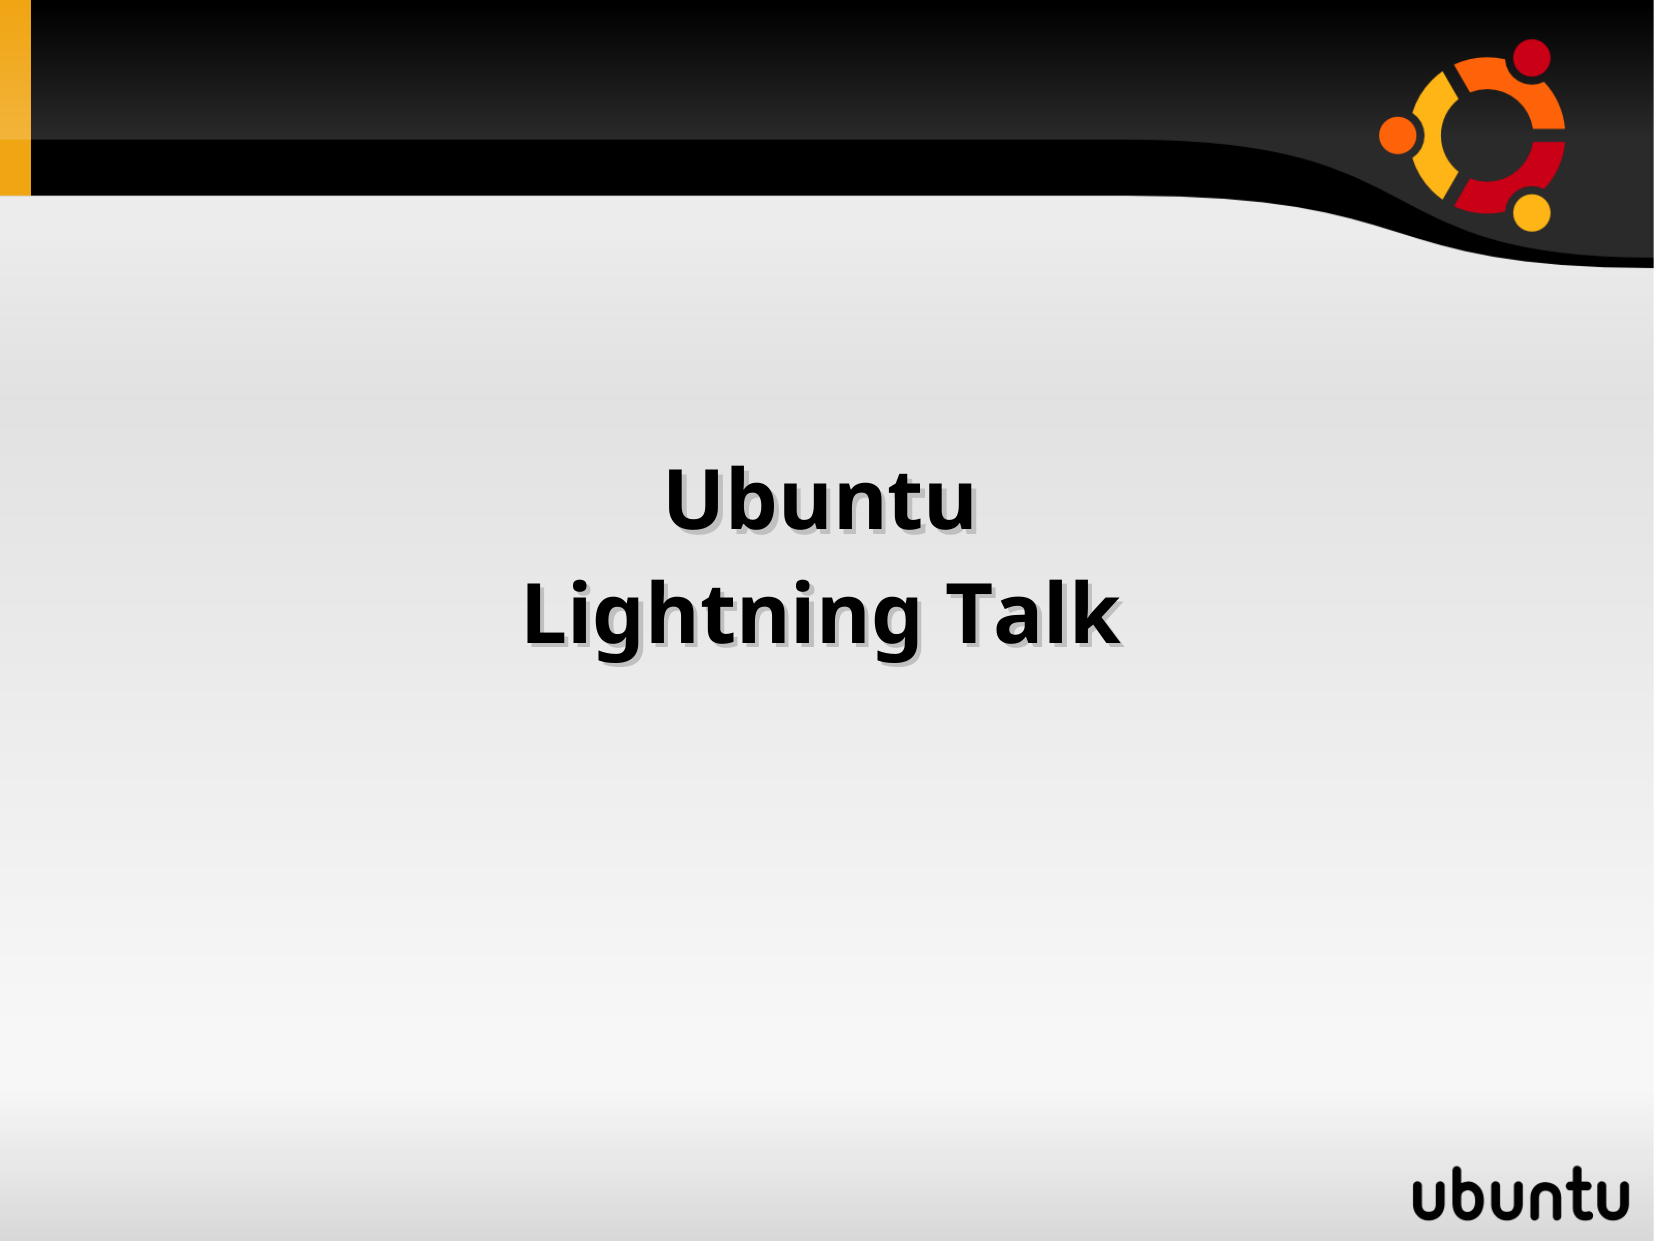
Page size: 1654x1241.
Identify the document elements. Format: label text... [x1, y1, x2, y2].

text_box Ubuntu Lightning Talk [76, 7, 1565, 1102]
picture [0, 0, 1654, 1241]
